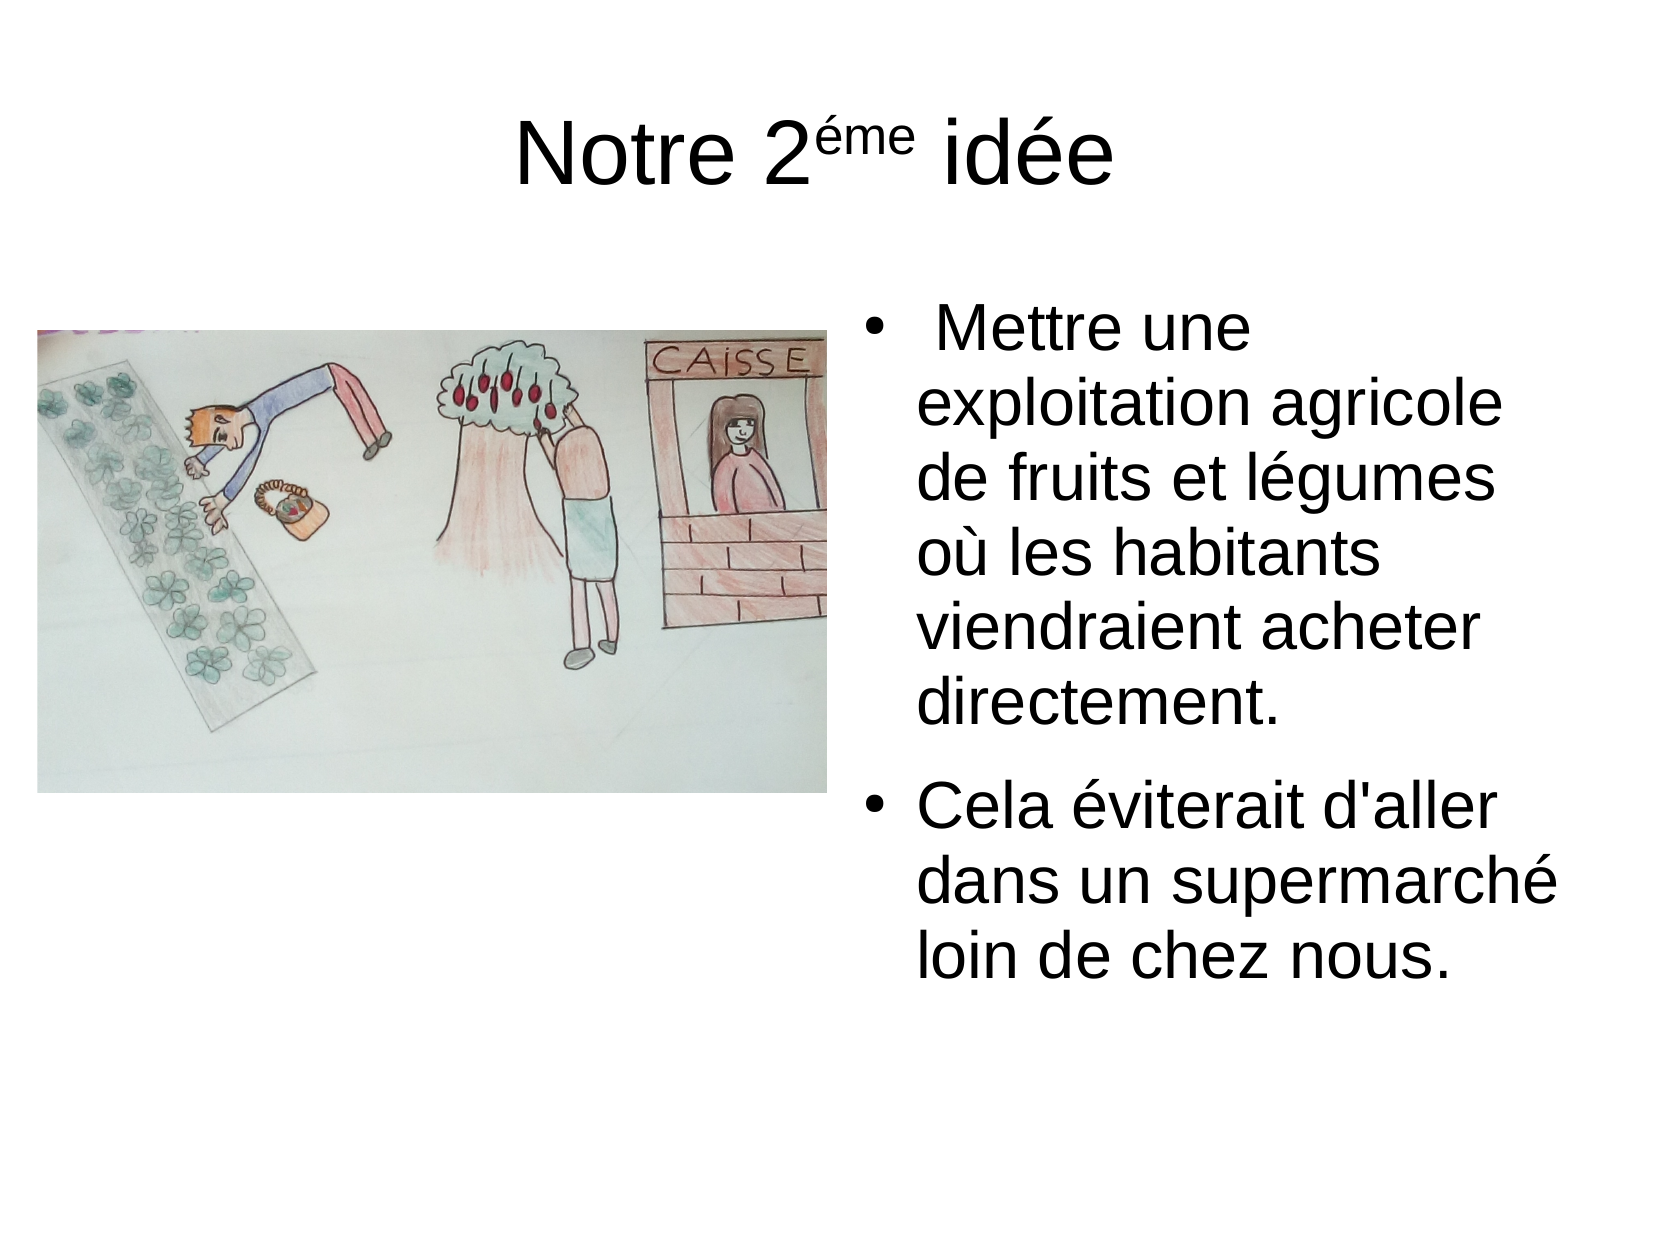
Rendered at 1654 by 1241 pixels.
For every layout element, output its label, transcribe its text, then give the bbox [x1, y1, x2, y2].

picture [37, 330, 827, 793]
list Mettre une exploitation agricole de fruits et légumes où les habitants viendraient acheter directement. Cela éviterait d'aller dans un supermarché loin de chez nous. [845, 290, 1572, 1010]
title Notre 2éme idée [70, 49, 1559, 257]
